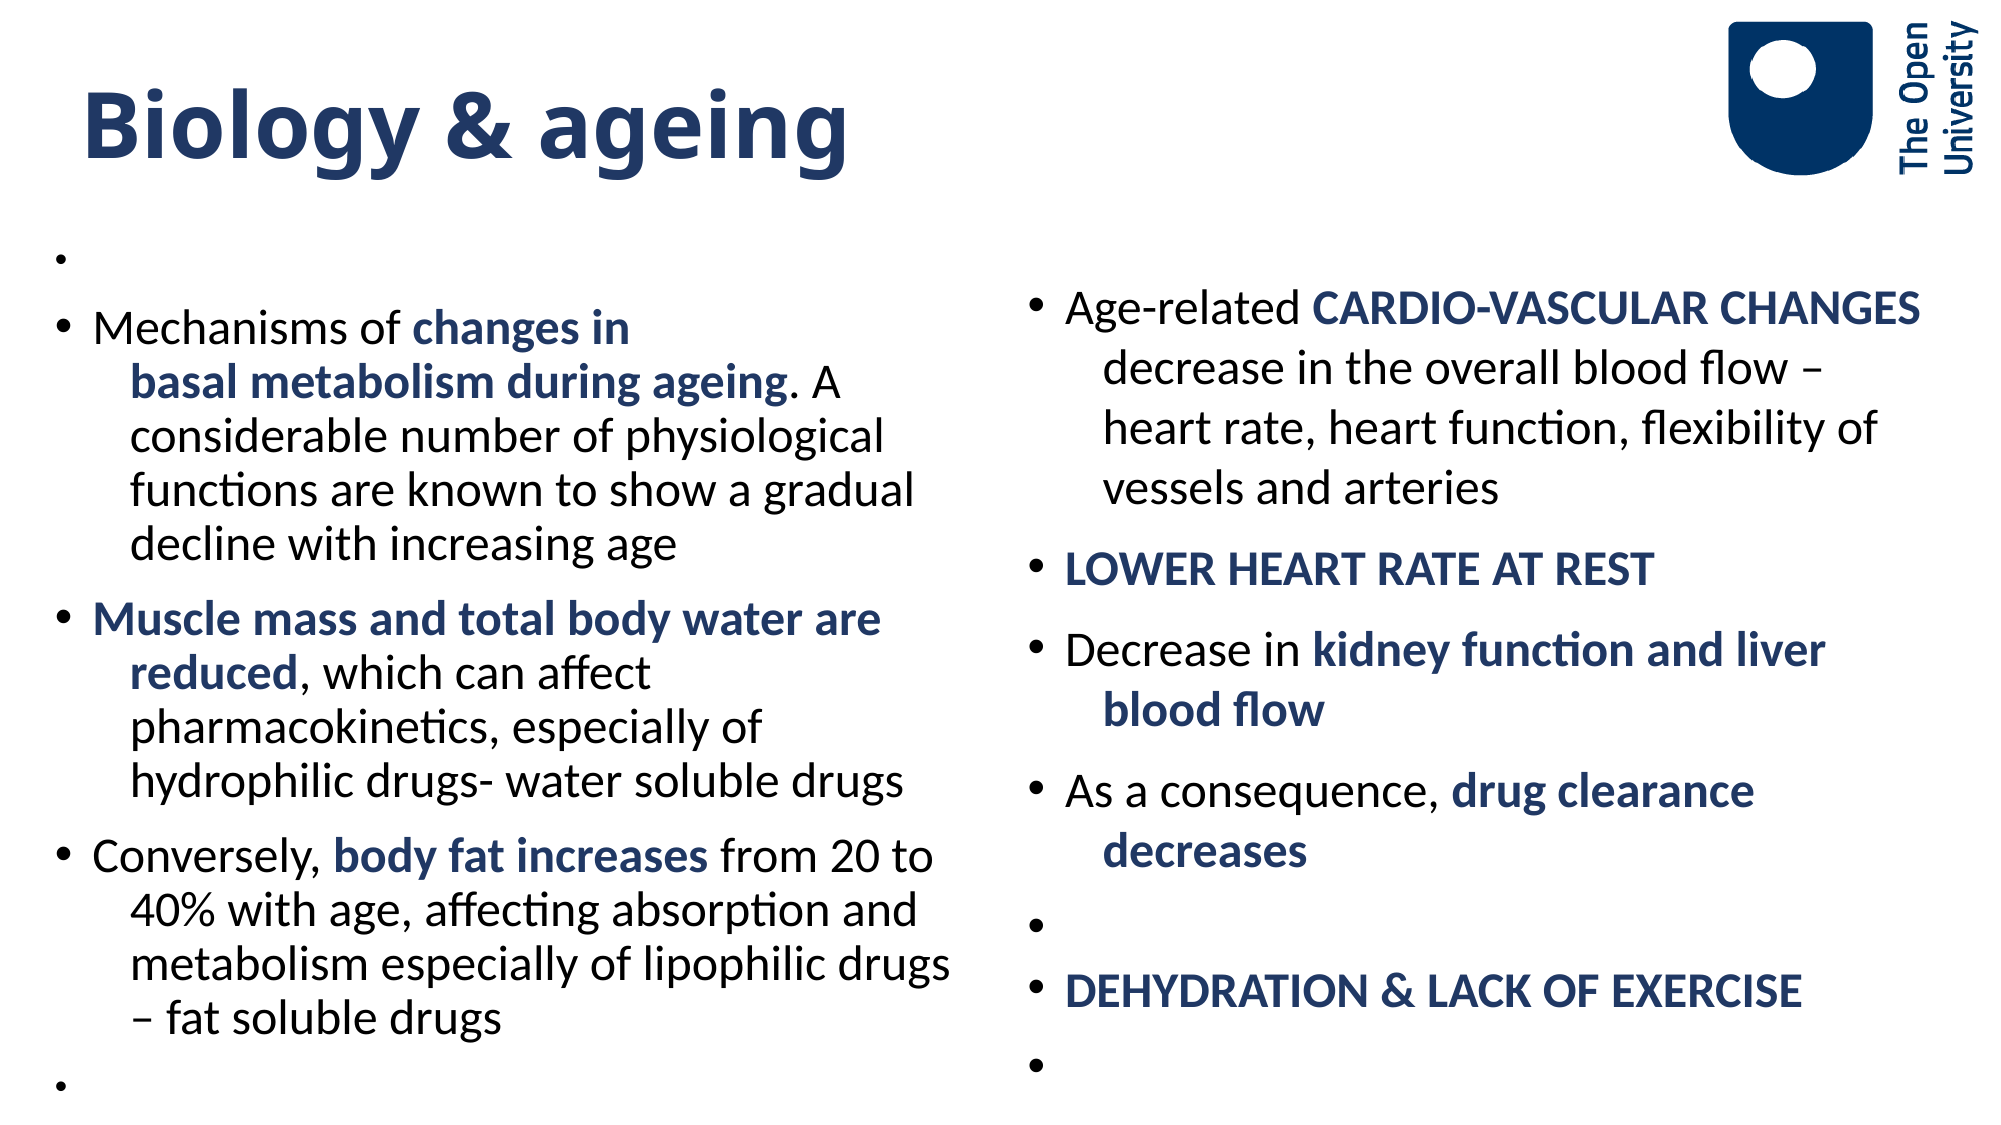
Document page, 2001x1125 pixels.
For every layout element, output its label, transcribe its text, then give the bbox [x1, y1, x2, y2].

picture [1727, 18, 1981, 177]
list Mechanisms of changes in basal metabolism during ageing. A considerable number of physiological functions are known to show a gradual decline with increasing age Muscle mass and total body water are reduced, which can affect pharmacokinetics, especially of hydrophilic drugs- water soluble drugs Conversely, body fat increases from 20 to 40% with age, affecting absorption and metabolism especially of lipophilic drugs – fat soluble drugs [39, 230, 988, 1106]
title Biology & ageing [64, 19, 1790, 238]
list Age-related CARDIO-VASCULAR CHANGES decrease in the overall blood flow – heart rate, heart function, flexibility of vessels and arteries LOWER HEART RATE AT REST Decrease in kidney function and liver blood flow As a consequence, drug clearance decreases DEHYDRATION & LACK OF EXERCISE [1012, 266, 1961, 1112]
